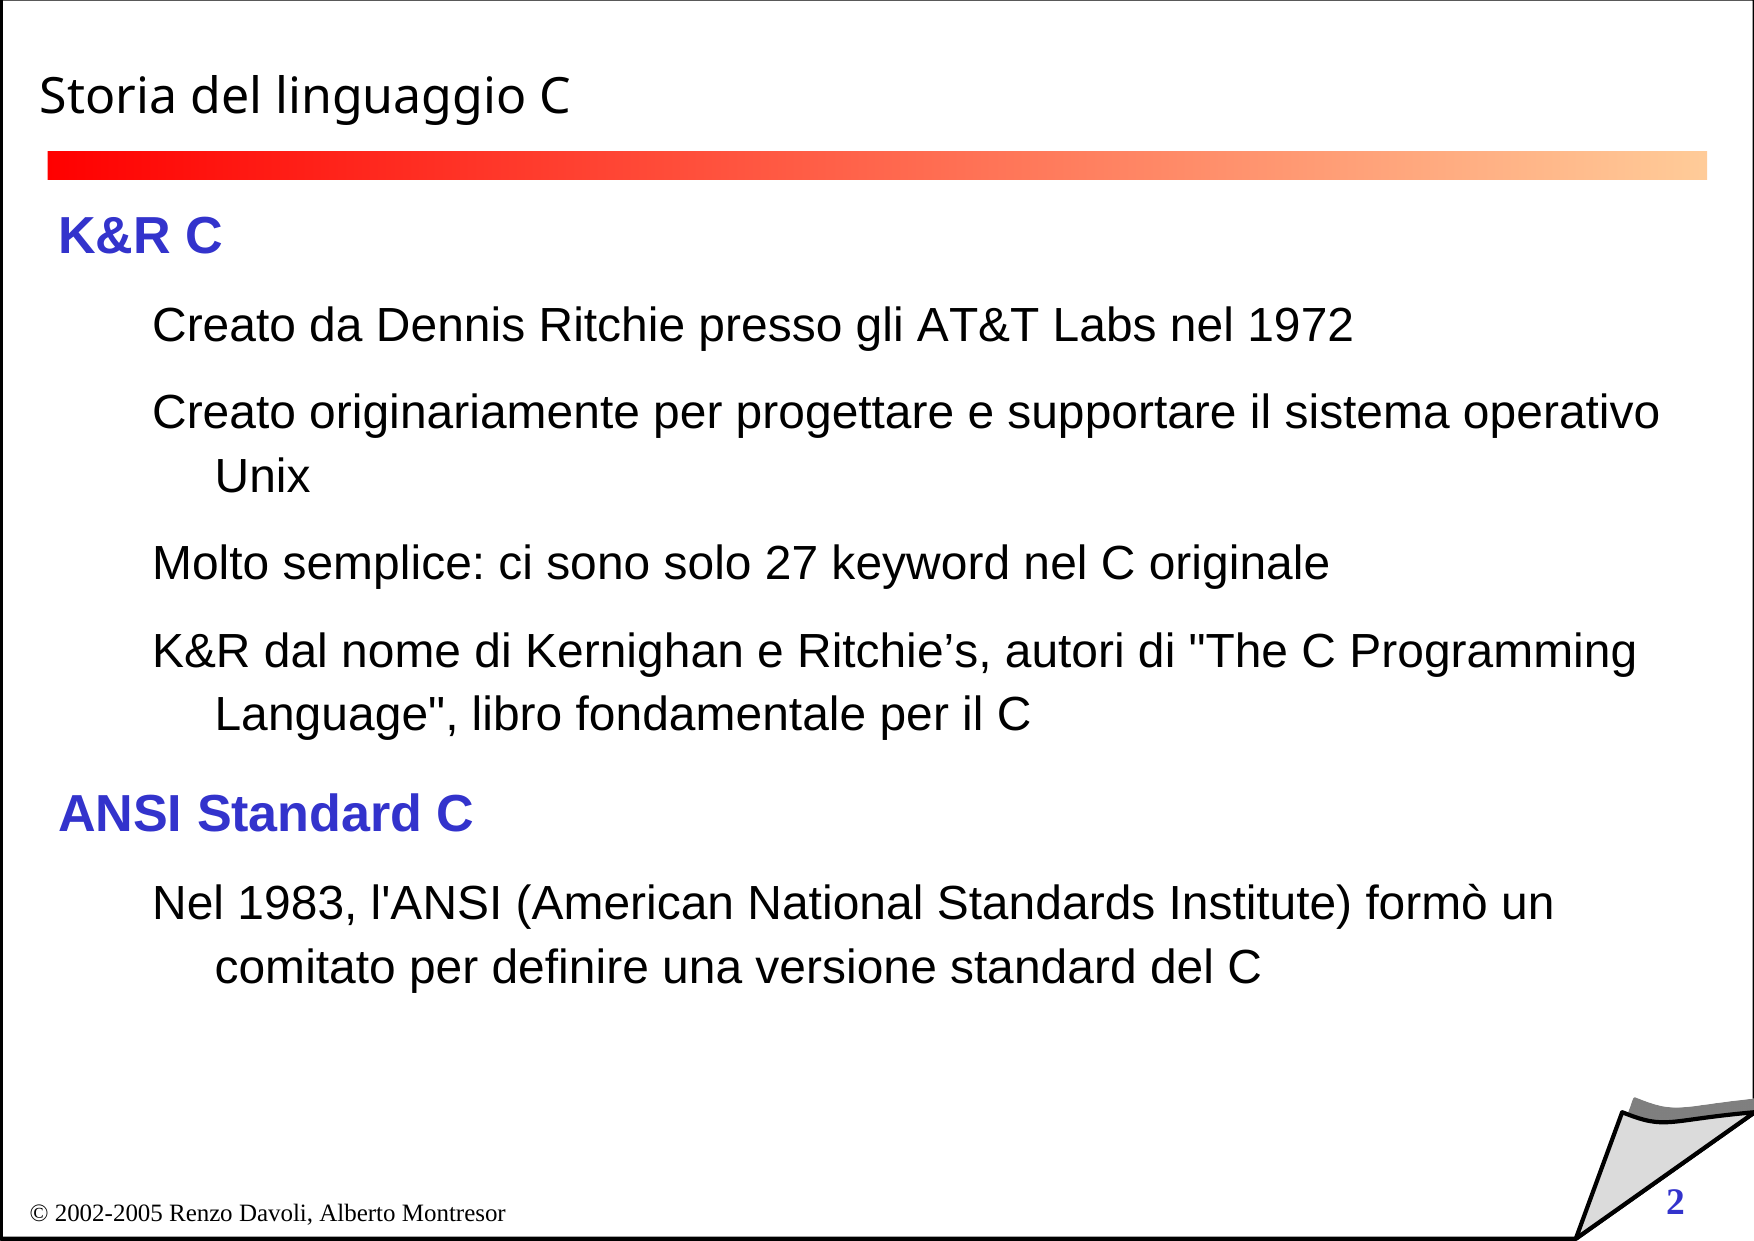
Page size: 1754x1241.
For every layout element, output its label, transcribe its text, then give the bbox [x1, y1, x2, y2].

text_box main [750, 151, 754, 179]
list K&R C Creato da Dennis Ritchie presso gli AT&T Labs nel 1972 Creato originariamente per progettare e supportare il sistema operativo Unix Molto semplice: ci sono solo 27 keyword nel C originale K&R dal nome di Kernighan e Ritchie’s, autori di "The C Programming Language", libro fondamentale per il C ANSI Standard C Nel 1983, l'ANSI (American National Standards Institute) formò un comitato per definire una versione standard del C [58, 206, 1696, 1001]
title Storia del linguaggio C [40, 49, 1714, 144]
